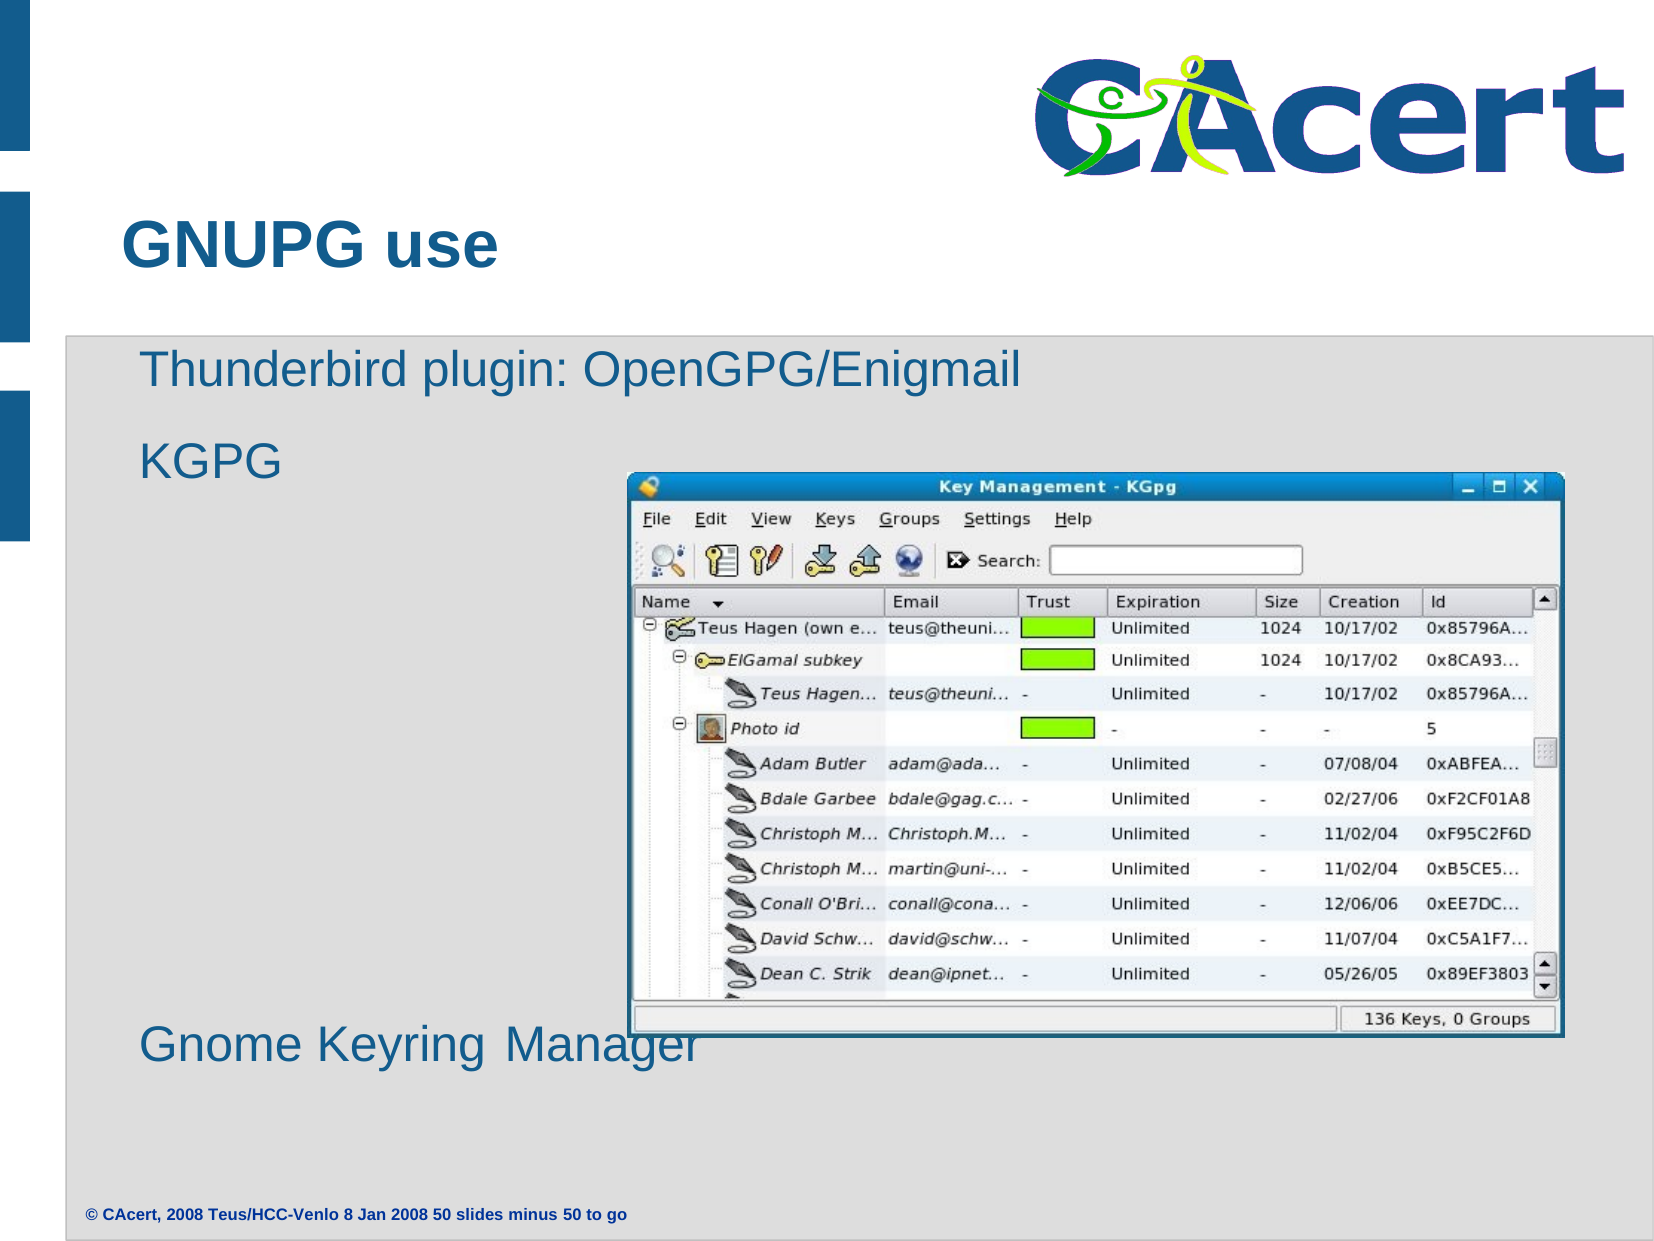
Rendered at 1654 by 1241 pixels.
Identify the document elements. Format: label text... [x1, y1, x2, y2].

picture [627, 472, 1565, 1038]
picture [1157, 472, 1165, 477]
picture [1033, 53, 1625, 178]
picture [936, 472, 947, 476]
picture [1552, 479, 1557, 489]
picture [627, 472, 641, 479]
title GNUPG use [121, 177, 1533, 316]
picture [992, 472, 998, 479]
picture [1177, 472, 1187, 480]
list Thunderbird plugin: OpenGPG/Enigmail KGPG Gnome Keyring Manager [121, 344, 1595, 1238]
picture [1032, 472, 1043, 476]
picture [1440, 472, 1447, 479]
picture [1556, 472, 1565, 479]
